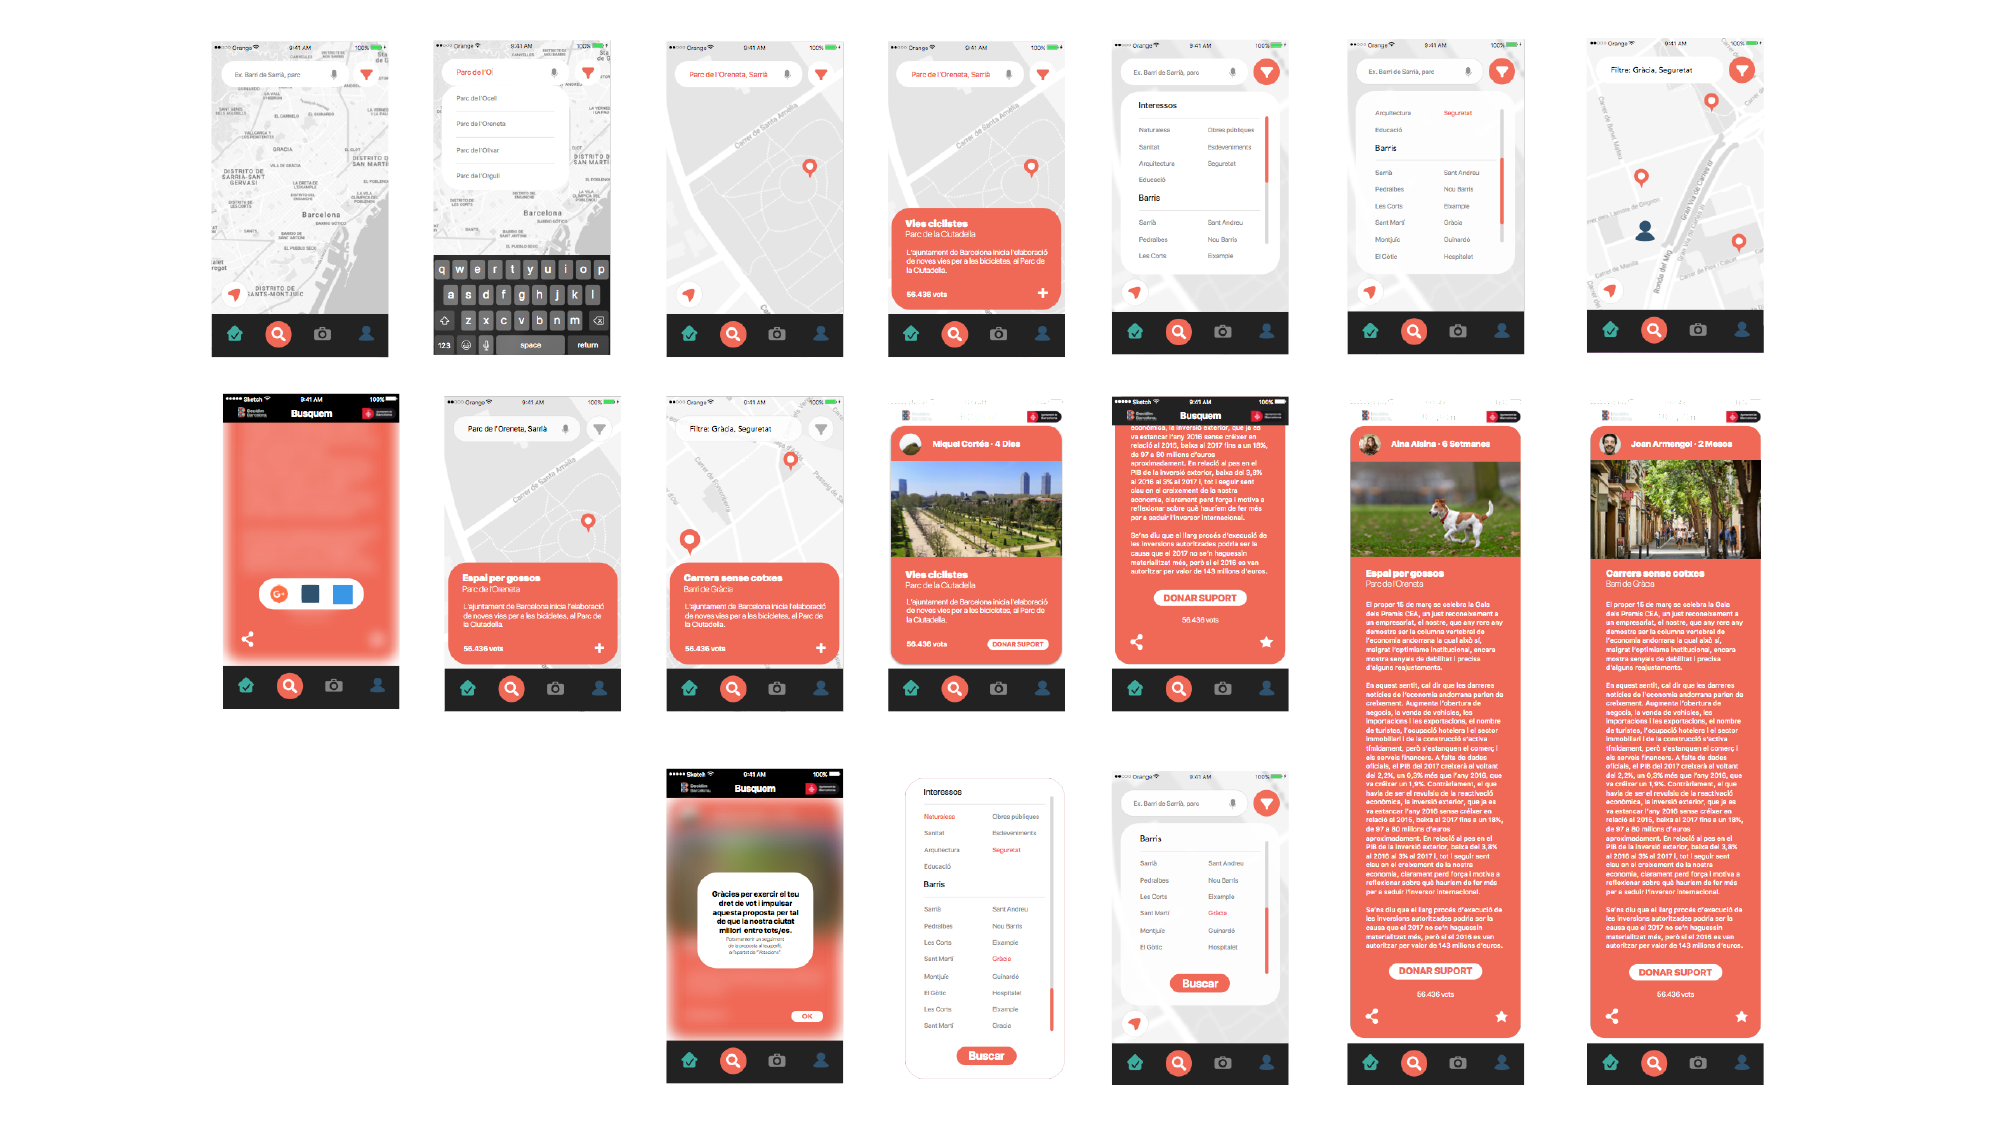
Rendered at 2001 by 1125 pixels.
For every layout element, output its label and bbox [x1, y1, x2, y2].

picture [211, 38, 1764, 1085]
